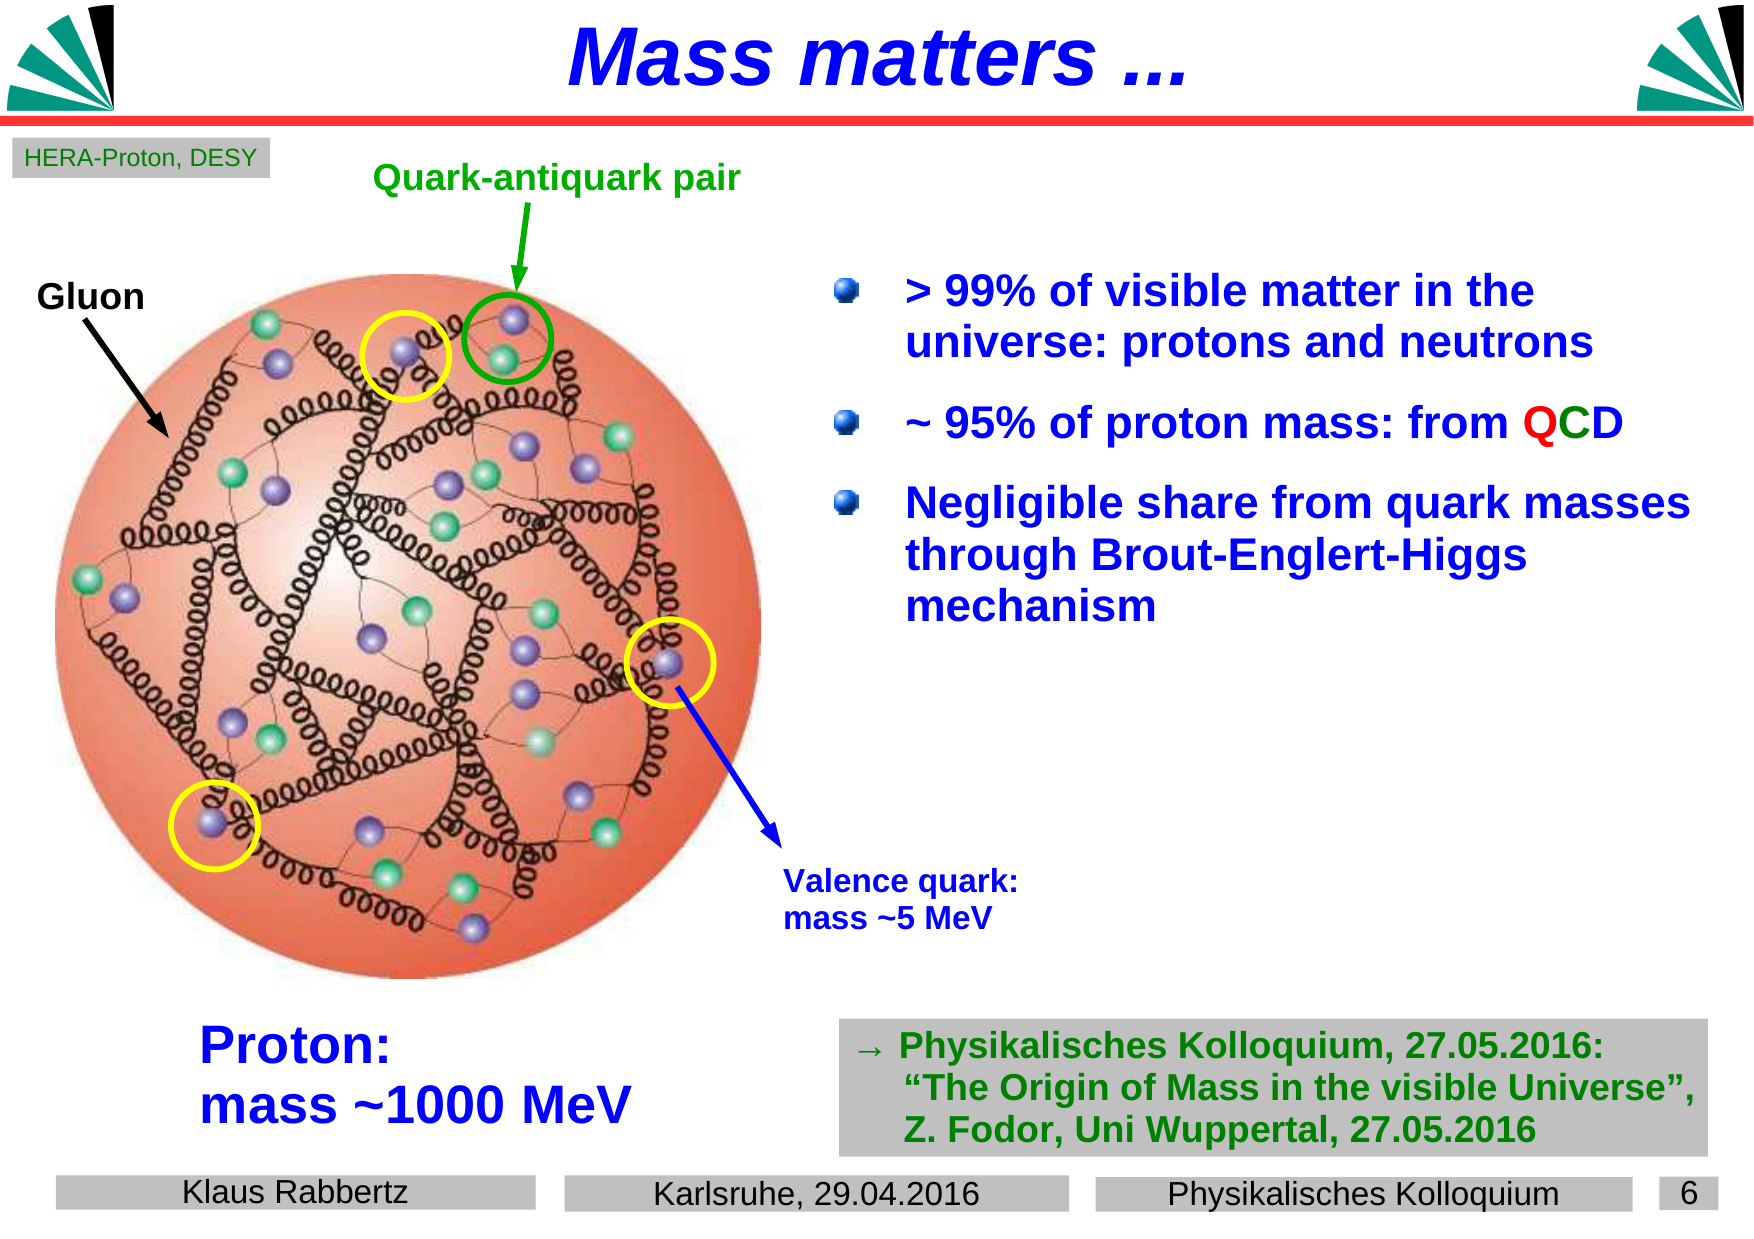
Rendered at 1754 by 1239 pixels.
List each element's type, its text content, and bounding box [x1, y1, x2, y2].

title Mass matters ... [124, 0, 1629, 116]
picture [630, 623, 710, 703]
picture [7, 5, 114, 112]
picture [468, 298, 548, 379]
list > 99% of visible matter in the universe: protons and neutrons ~ 95% of proton mass: from QCD Negligible share from quark masses through Brout-Englert-Higgs mechanism [822, 264, 1728, 632]
text_box Valence quark: mass ~5 MeV [771, 856, 1030, 944]
picture [1637, 5, 1744, 112]
text_box Gluon [24, 270, 158, 324]
picture [55, 274, 761, 979]
text_box Quark-antiquark pair [360, 150, 754, 205]
text_box HERA-Proton, DESY [12, 137, 270, 178]
text_box → Physikalisches Kolloquium, 27.05.2016: “The Origin of Mass in the visible Universe”, Z. Fodor, Uni Wuppertal, 27.05.2016 [839, 1018, 1707, 1157]
text_box Proton: mass ~1000 MeV [188, 1008, 646, 1142]
